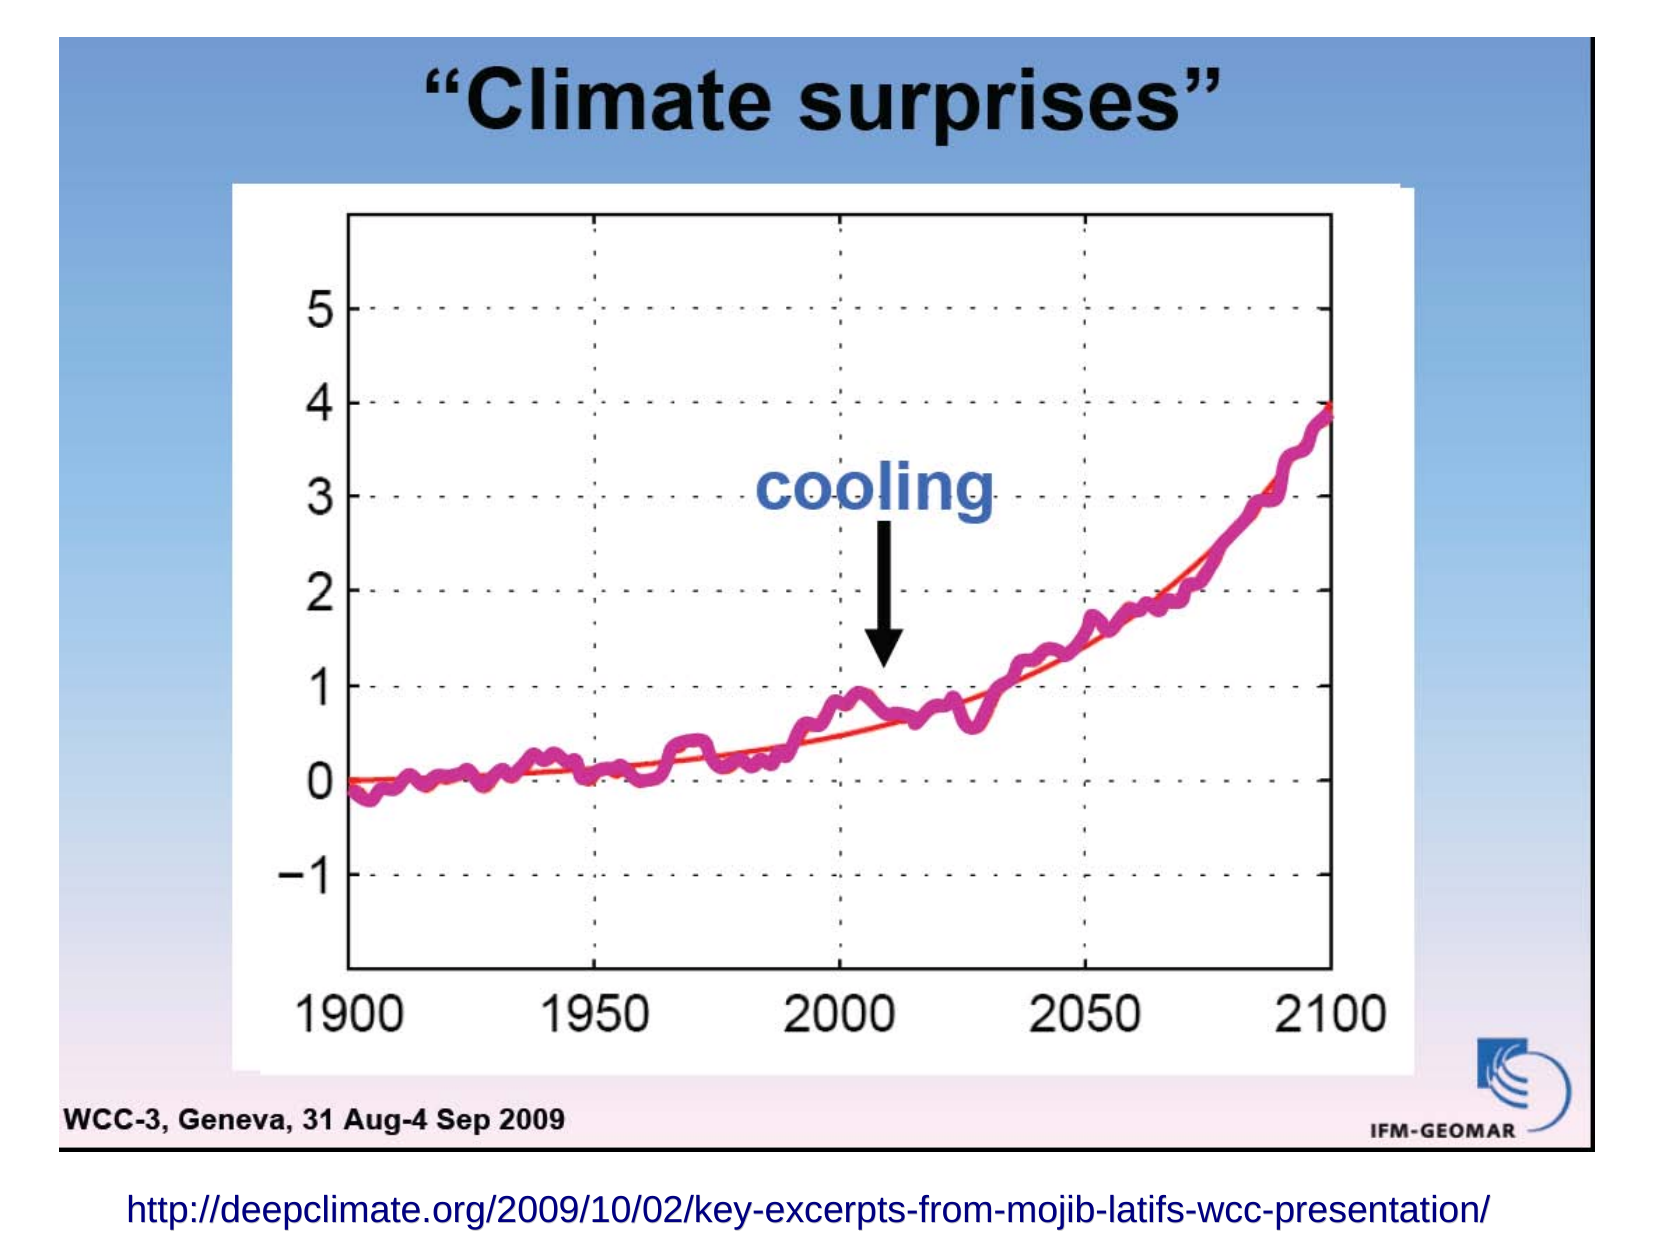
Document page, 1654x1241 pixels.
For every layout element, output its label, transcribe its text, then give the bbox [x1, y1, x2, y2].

text_box http://deepclimate.org/2009/10/02/key-excerpts-from-mojib-latifs-wcc-presentation/ [111, 1181, 1506, 1238]
picture [59, 37, 1595, 1152]
